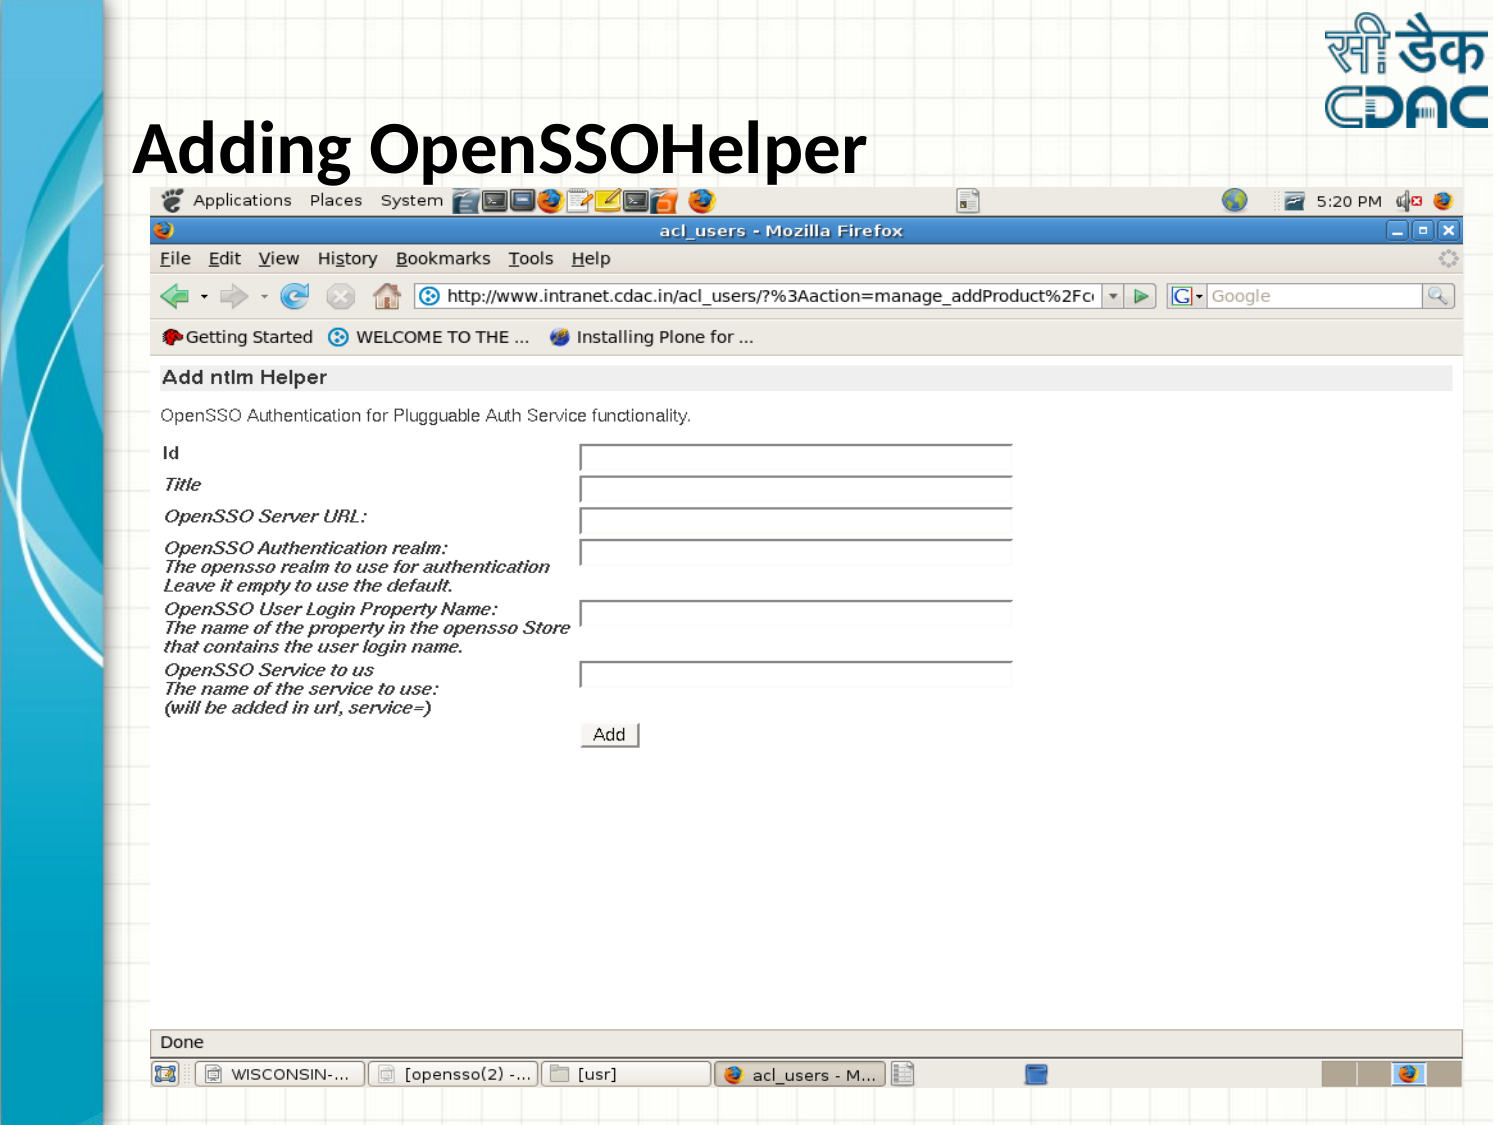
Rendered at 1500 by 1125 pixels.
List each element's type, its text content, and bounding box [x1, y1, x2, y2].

picture [0, 0, 1493, 1125]
text_box Adding OpenSSOHelper [117, 49, 1468, 238]
